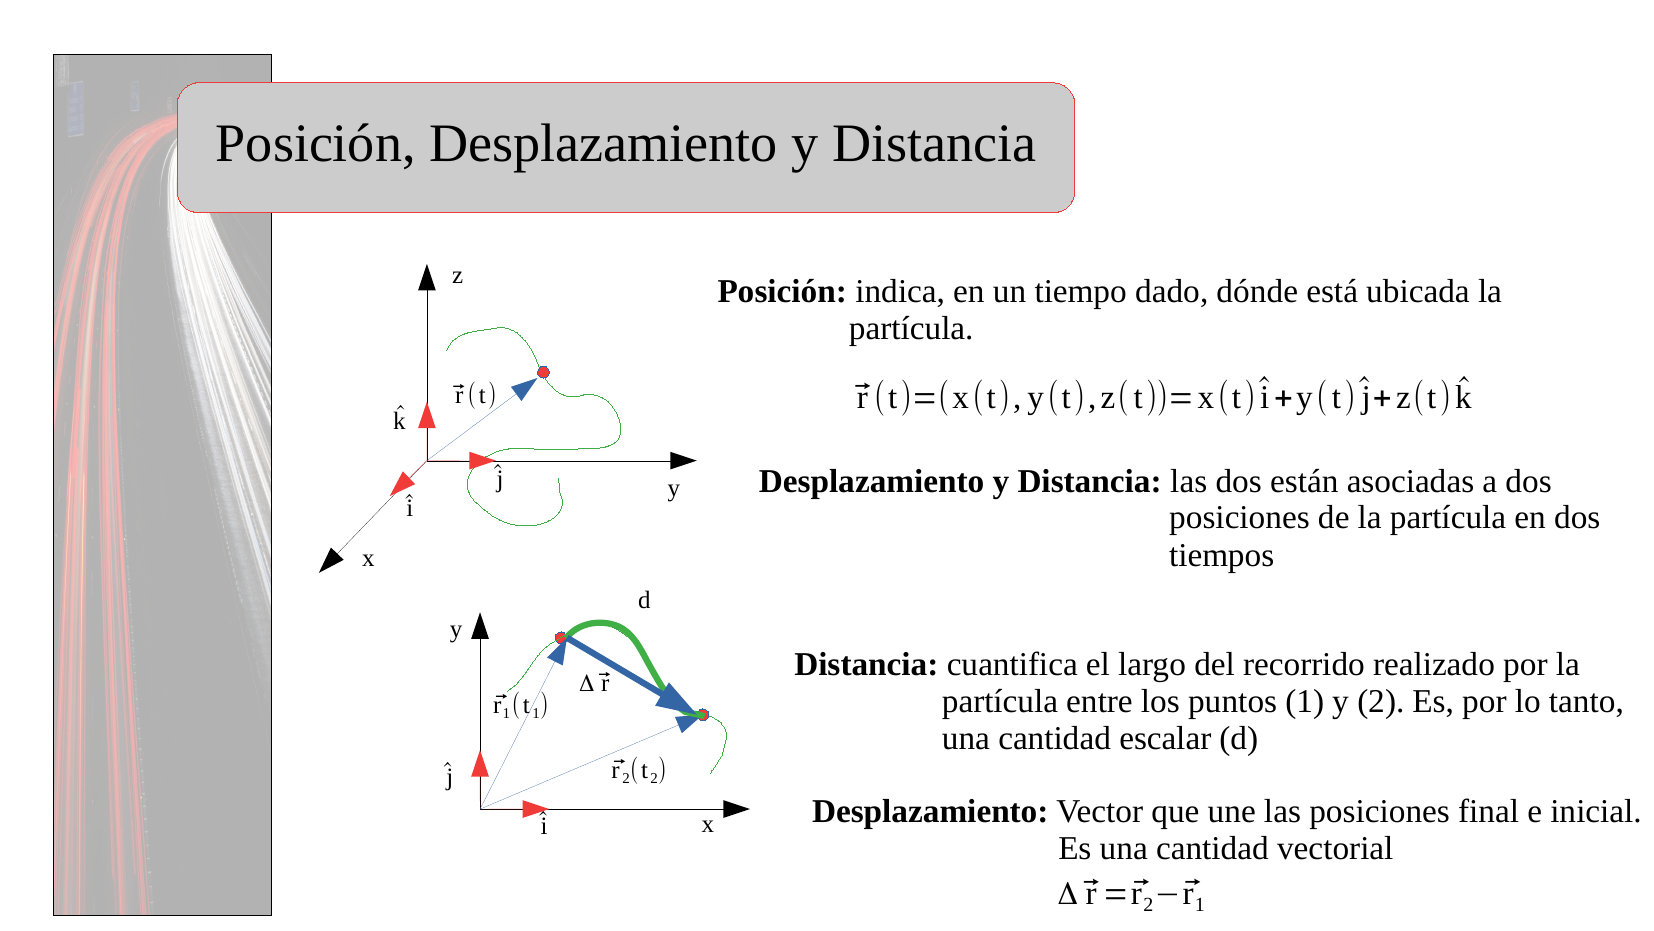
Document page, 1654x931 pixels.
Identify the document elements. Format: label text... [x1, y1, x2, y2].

chart [661, 474, 689, 502]
chart [1051, 874, 1212, 917]
chart [532, 809, 556, 841]
chart [437, 760, 460, 792]
chart [443, 615, 471, 644]
picture [53, 54, 272, 916]
chart [386, 403, 414, 435]
text_box [177, 82, 1075, 213]
chart [354, 545, 381, 573]
text_box [537, 366, 550, 379]
text_box [555, 631, 568, 644]
text_box Desplazamiento y Distancia: las dos están asociadas a dos posiciones de la partícula en dos tiempos [744, 454, 1636, 581]
chart [487, 462, 510, 494]
chart [693, 810, 721, 839]
chart [486, 690, 555, 723]
chart [605, 755, 673, 788]
text_box Distancia: cuantifica el largo del recorrido realizado por la partícula entre los puntos (1) y (2). Es, por lo tanto, una cantidad escalar (d) [779, 637, 1654, 764]
chart [631, 586, 658, 615]
text_box Desplazamiento: Vector que une las posiciones final e inicial. Es una cantidad vectorial [797, 785, 1654, 875]
chart [398, 491, 422, 524]
text_box [696, 708, 709, 721]
text_box Posición, Desplazamiento y Distancia [200, 106, 1063, 189]
chart [847, 373, 1480, 419]
chart [445, 379, 503, 411]
chart [445, 261, 471, 290]
text_box Posición: indica, en un tiempo dado, dónde está ubicada la partícula. [702, 265, 1595, 355]
chart [572, 669, 619, 697]
